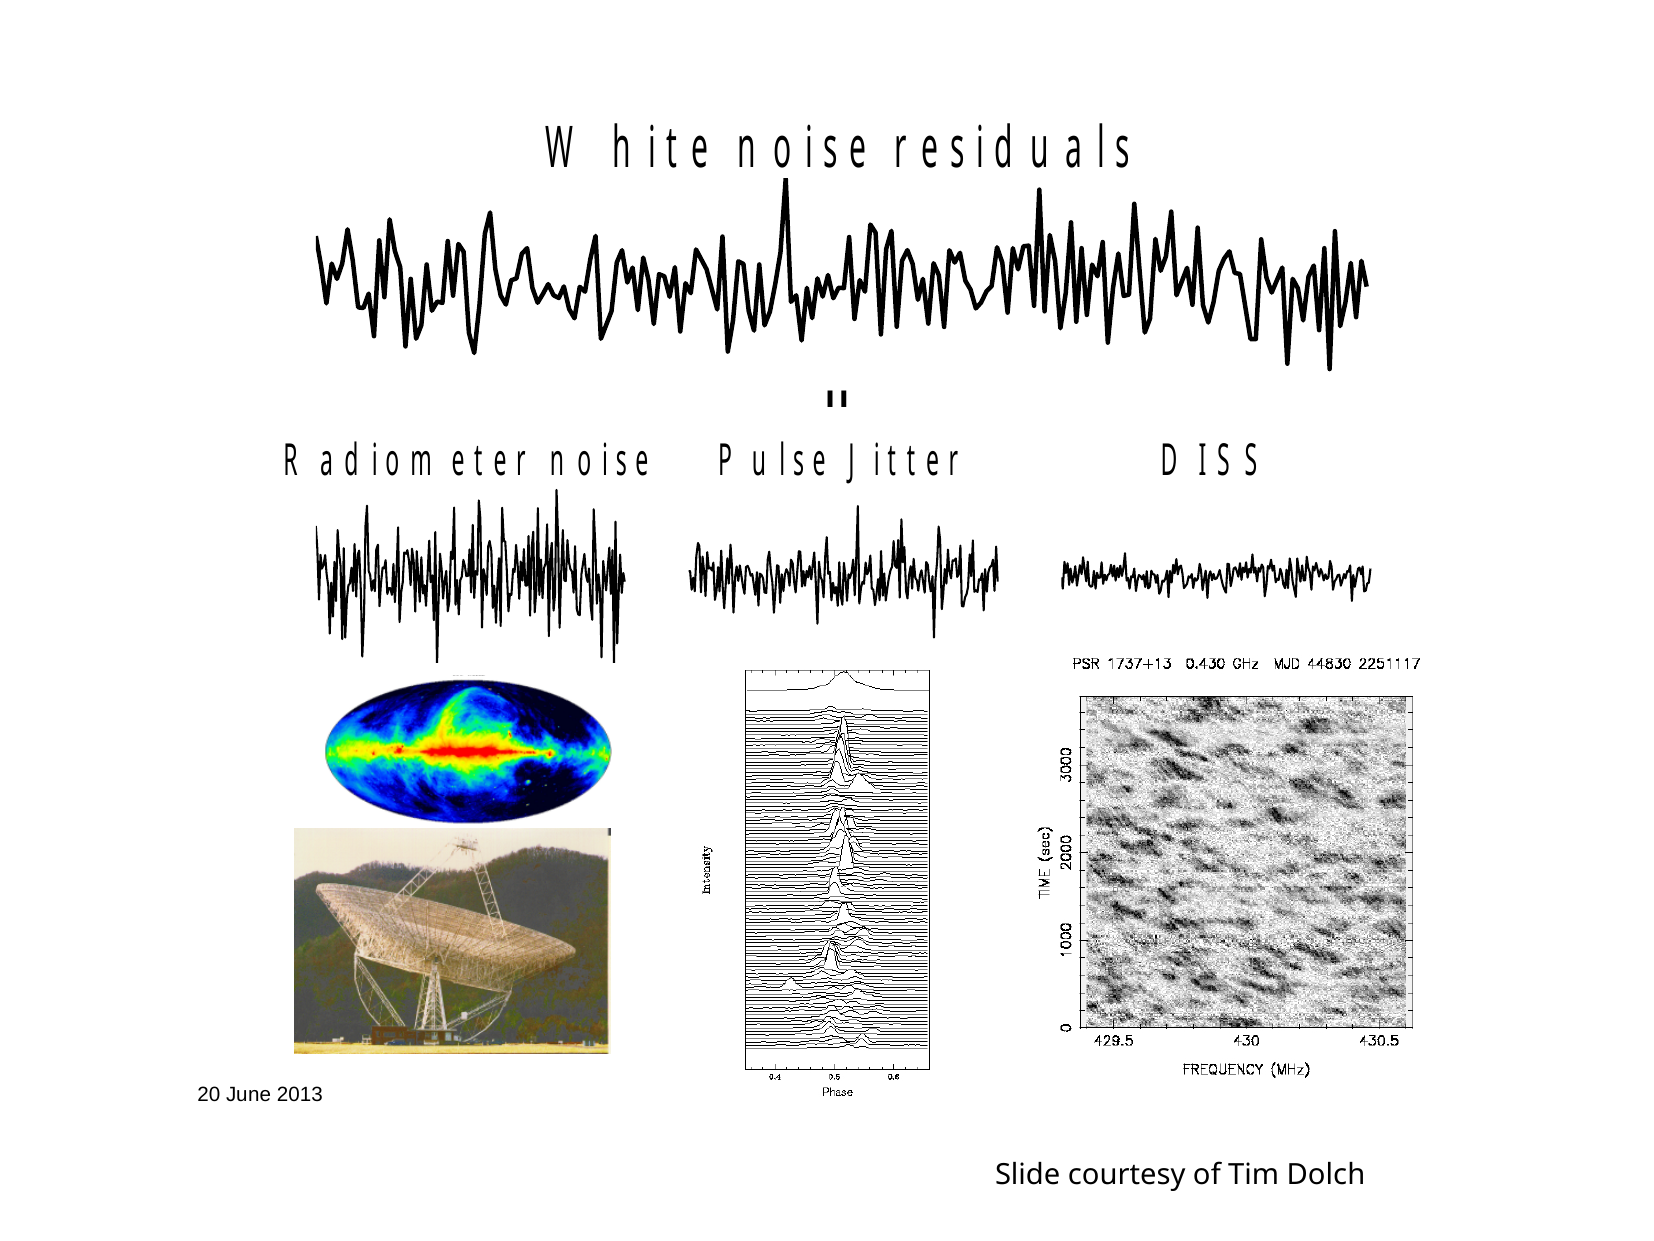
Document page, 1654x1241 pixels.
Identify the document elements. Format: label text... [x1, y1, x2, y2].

text_box Slide courtesy of Tim Dolch [980, 1145, 1571, 1203]
picture [128, 70, 1497, 1158]
